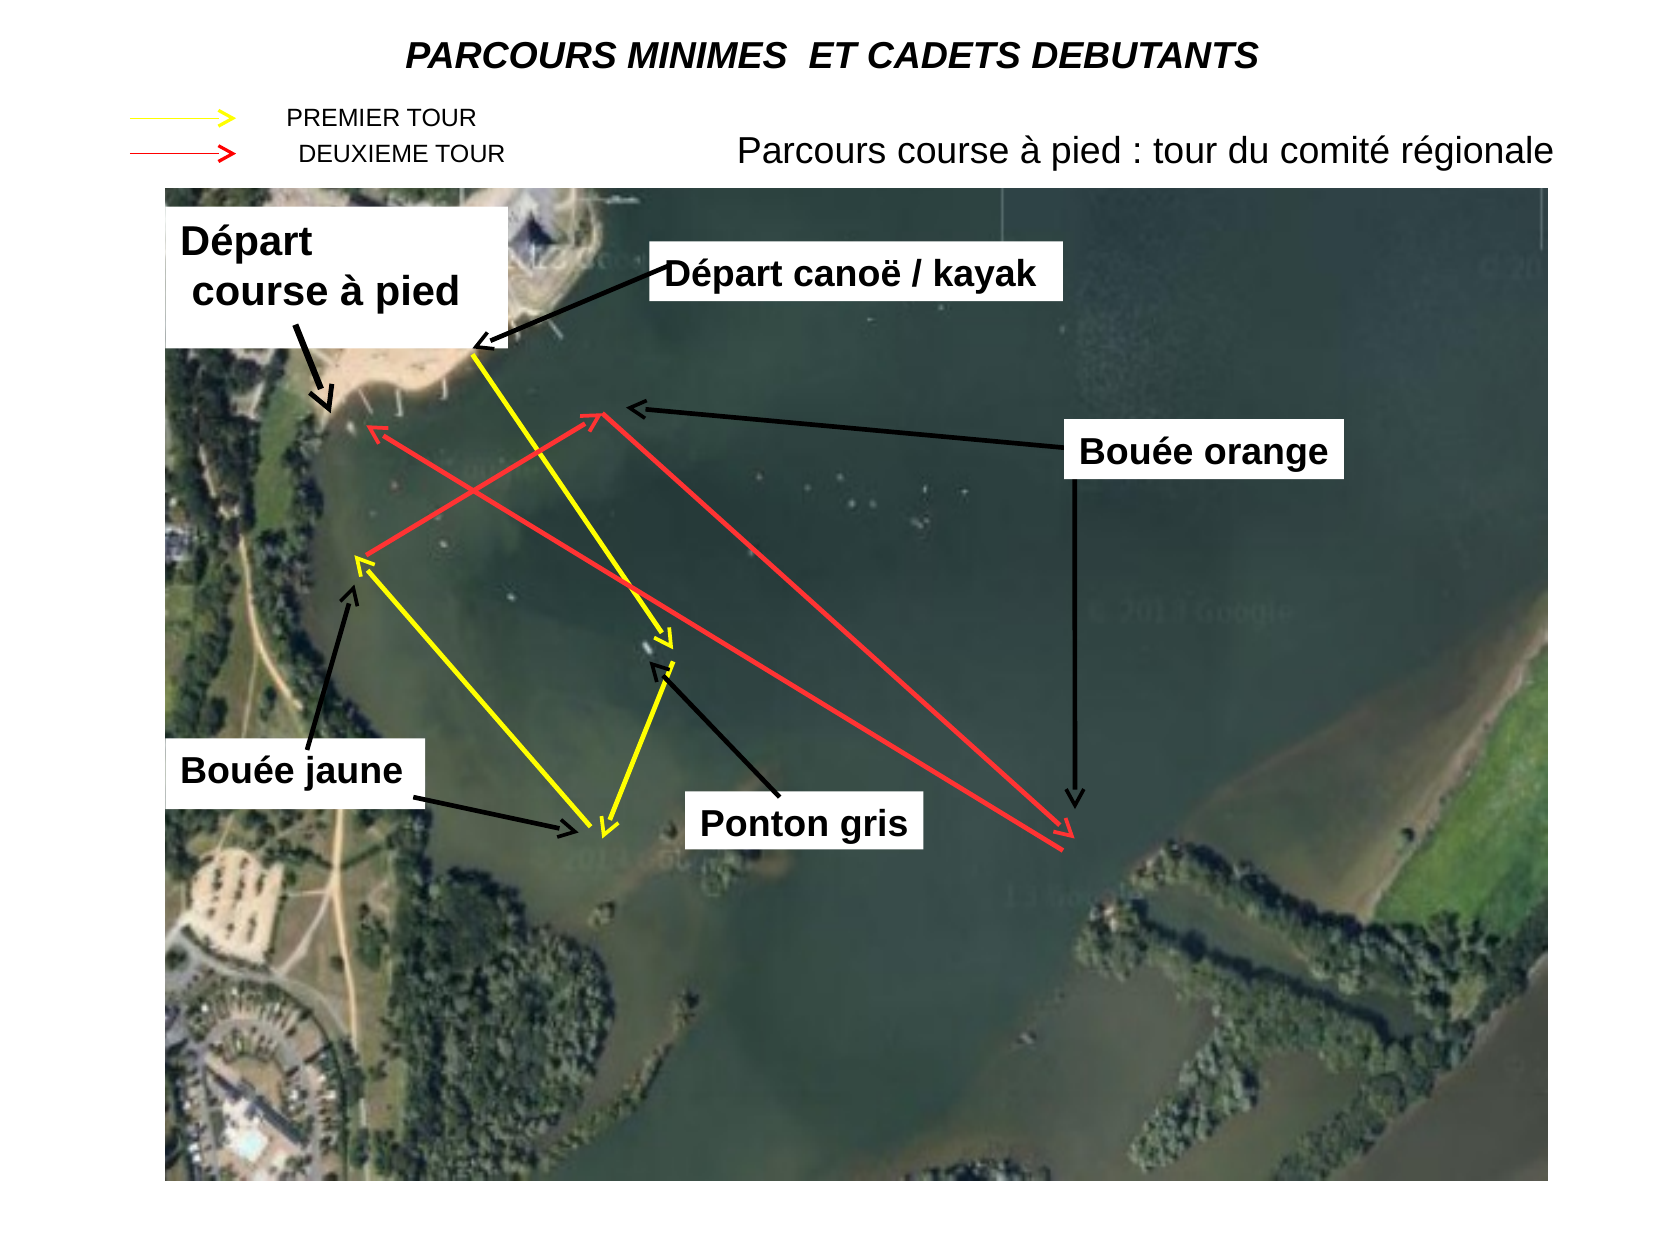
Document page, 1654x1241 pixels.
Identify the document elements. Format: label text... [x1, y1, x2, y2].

text_box Bouée orange [1064, 419, 1344, 480]
text_box PARCOURS MINIMES ET CADETS DEBUTANTS [390, 23, 1275, 84]
text_box PREMIER TOUR [271, 94, 493, 138]
text_box Départ canoë / kayak [649, 241, 1063, 302]
text_box DEUXIEME TOUR [283, 129, 579, 201]
picture [165, 188, 1548, 1181]
text_box Parcours course à pied : tour du comité régionale [722, 118, 1570, 178]
text_box Bouée jaune [165, 738, 426, 810]
text_box Ponton gris [685, 791, 924, 850]
text_box Départ course à pied [165, 206, 508, 349]
